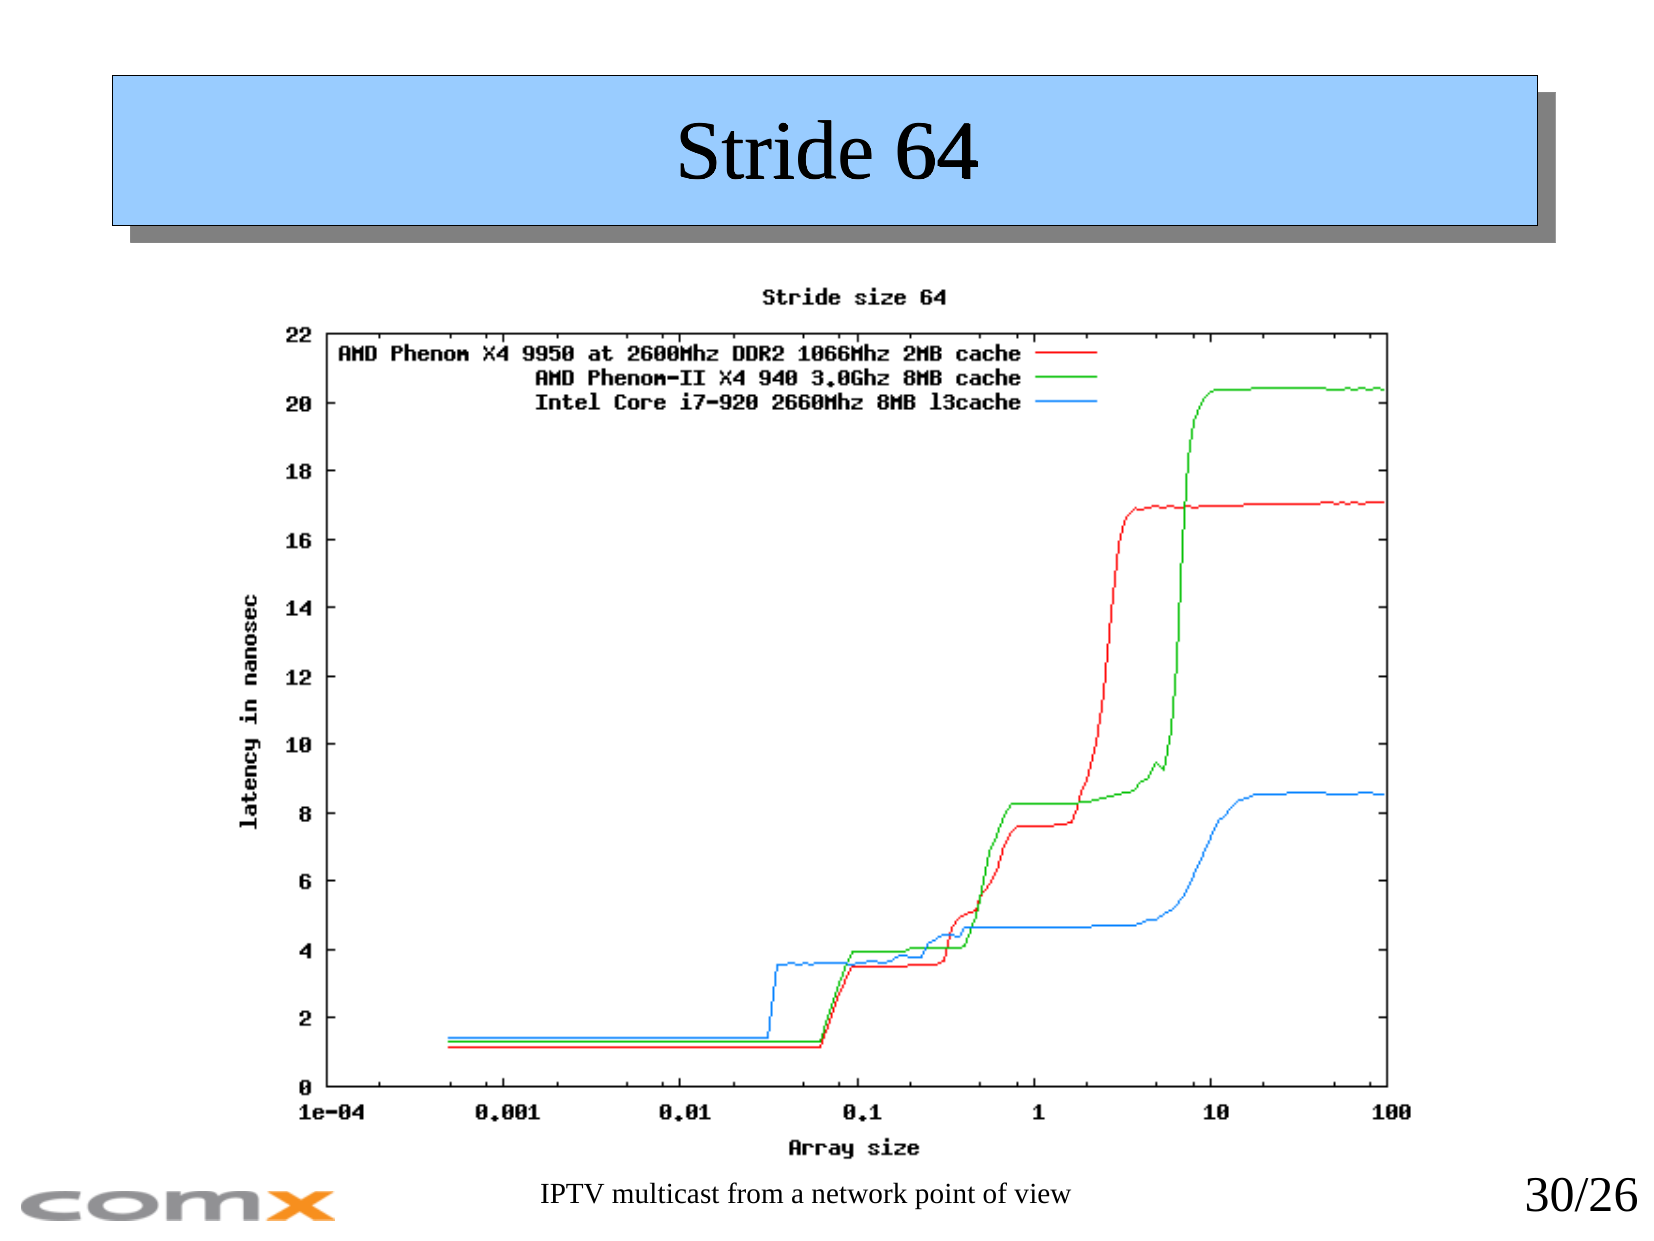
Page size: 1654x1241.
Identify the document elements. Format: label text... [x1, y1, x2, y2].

picture [21, 1191, 335, 1221]
picture [225, 262, 1426, 1162]
title Stride 64 [116, 75, 1538, 226]
